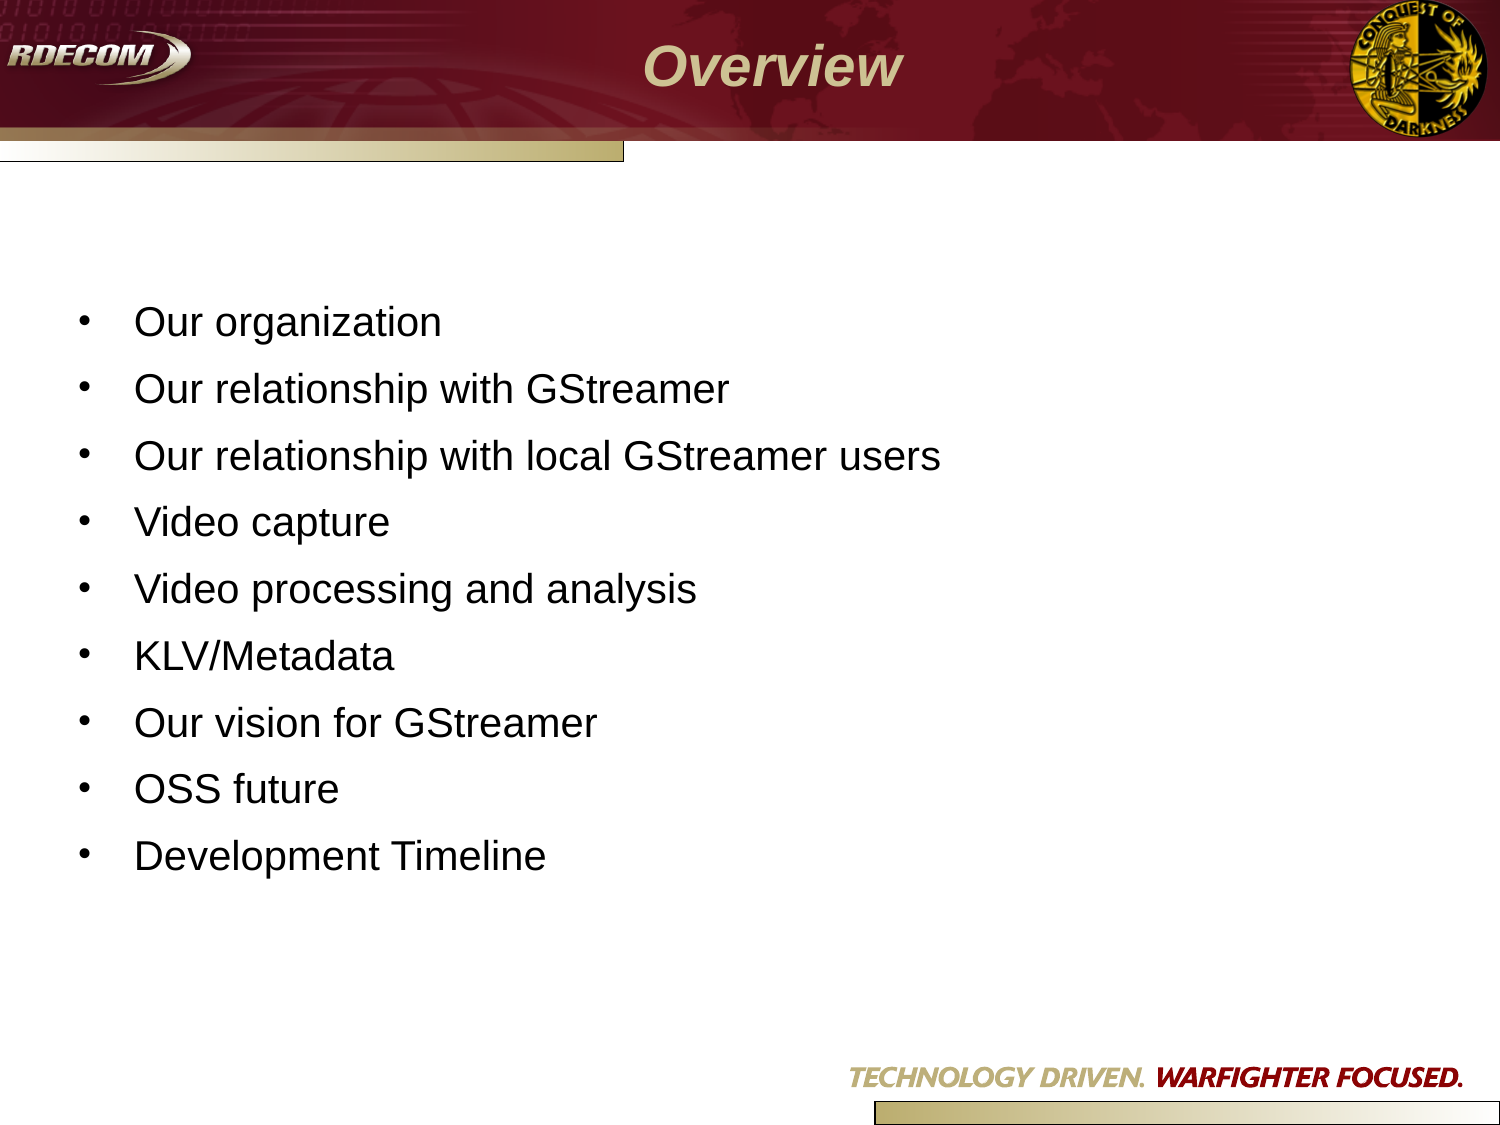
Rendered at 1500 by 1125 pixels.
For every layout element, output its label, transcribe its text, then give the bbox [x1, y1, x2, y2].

list Our organization Our relationship with GStreamer Our relationship with local GStreamer users Video capture Video processing and analysis KLV/Metadata Our vision for GStreamer OSS future Development Timeline [62, 287, 1413, 1030]
picture [0, 0, 1500, 141]
title Overview [300, 0, 1244, 138]
